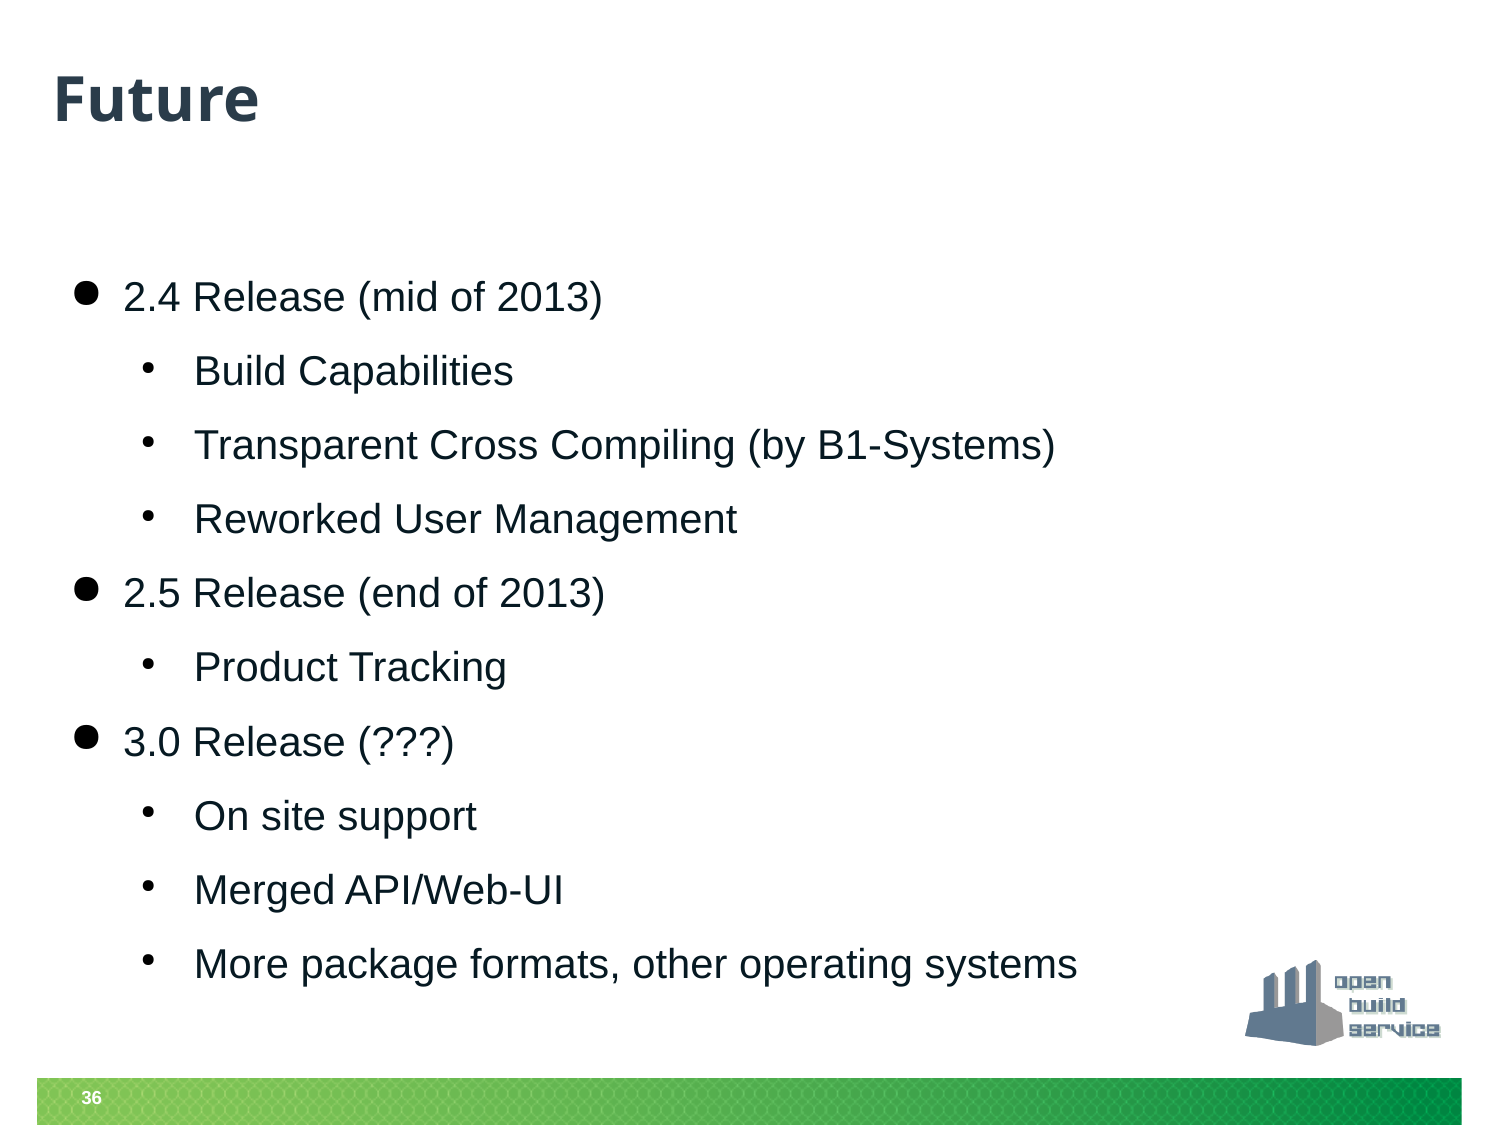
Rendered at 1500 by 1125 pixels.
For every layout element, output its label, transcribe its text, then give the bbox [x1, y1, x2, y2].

title Future [37, 51, 1388, 209]
picture [1245, 960, 1441, 1046]
list 2.4 Release (mid of 2013) Build Capabilities Transparent Cross Compiling (by B1-Systems) Reworked User Management 2.5 Release (end of 2013) Product Tracking 3.0 Release (???) On site support Merged API/Web-UI More package formats, other operating systems [37, 262, 1388, 1005]
picture [37, 1078, 1462, 1125]
